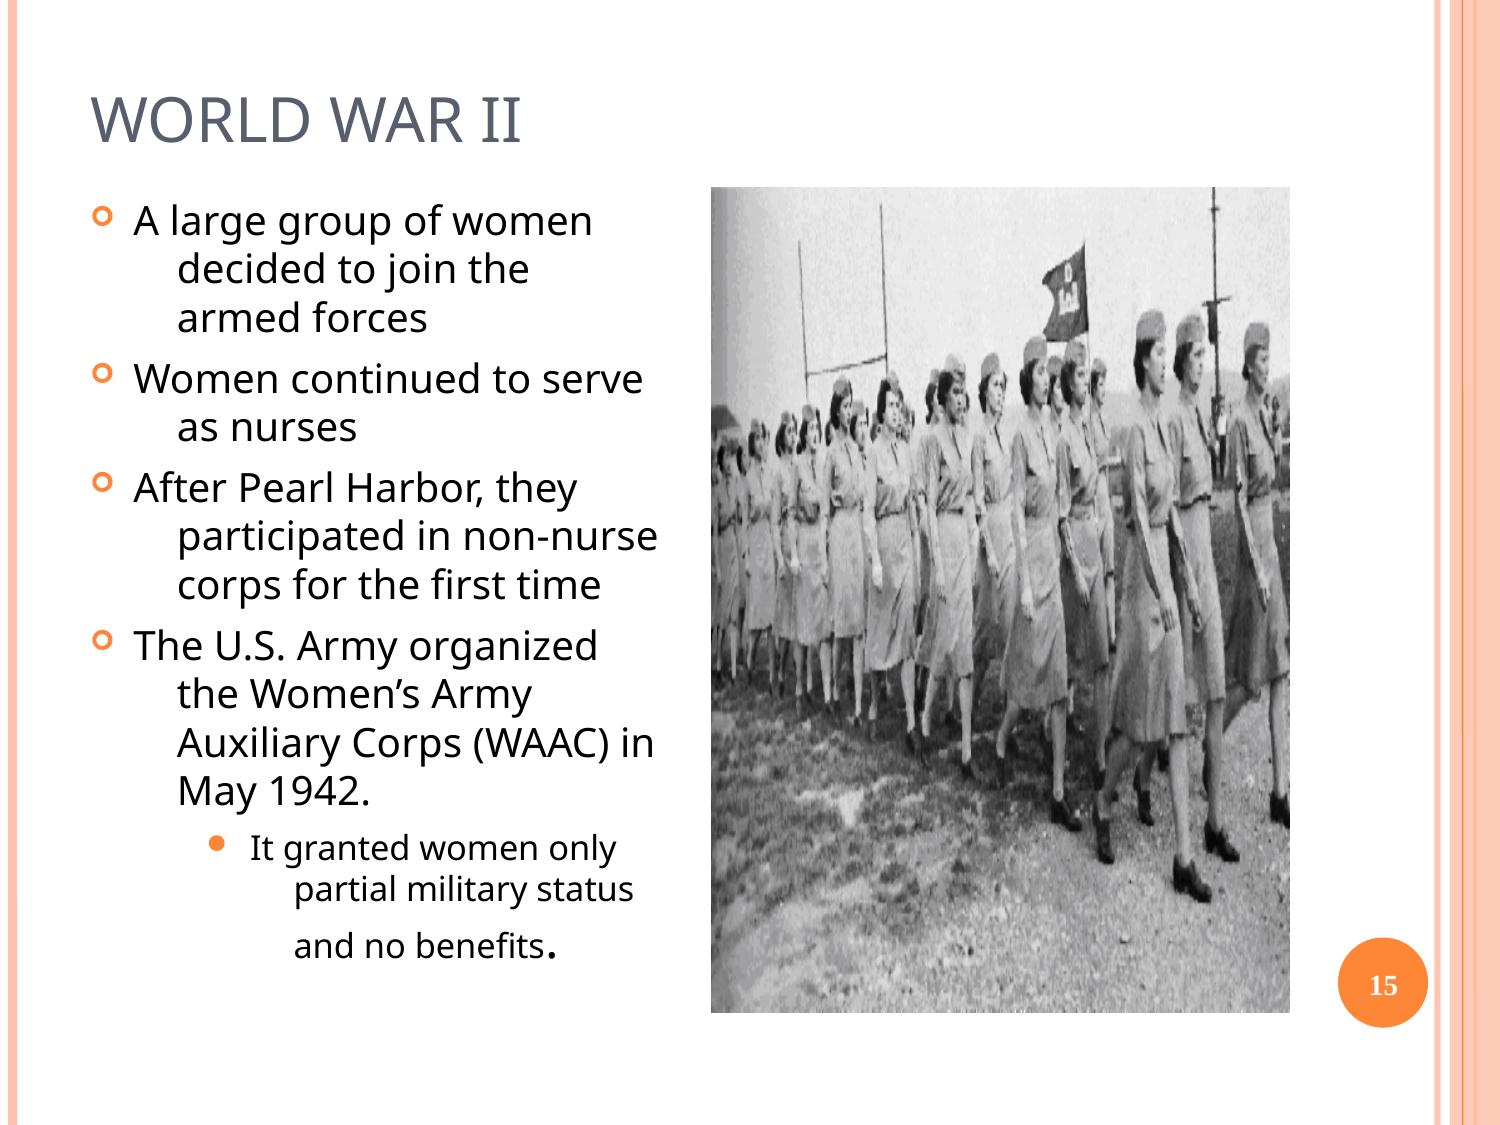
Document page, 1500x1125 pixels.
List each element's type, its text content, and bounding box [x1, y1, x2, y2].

text_box [1333, 940, 1434, 1027]
picture [711, 187, 1290, 1013]
list A large group of women decided to join the armed forces Women continued to serve as nurses After Pearl Harbor, they participated in non-nurse corps for the first time The U.S. Army organized the Women’s Army Auxiliary Corps (WAAC) in May 1942. It granted women only partial military status and no benefits. [75, 187, 676, 1013]
title World War II [75, 45, 1300, 163]
